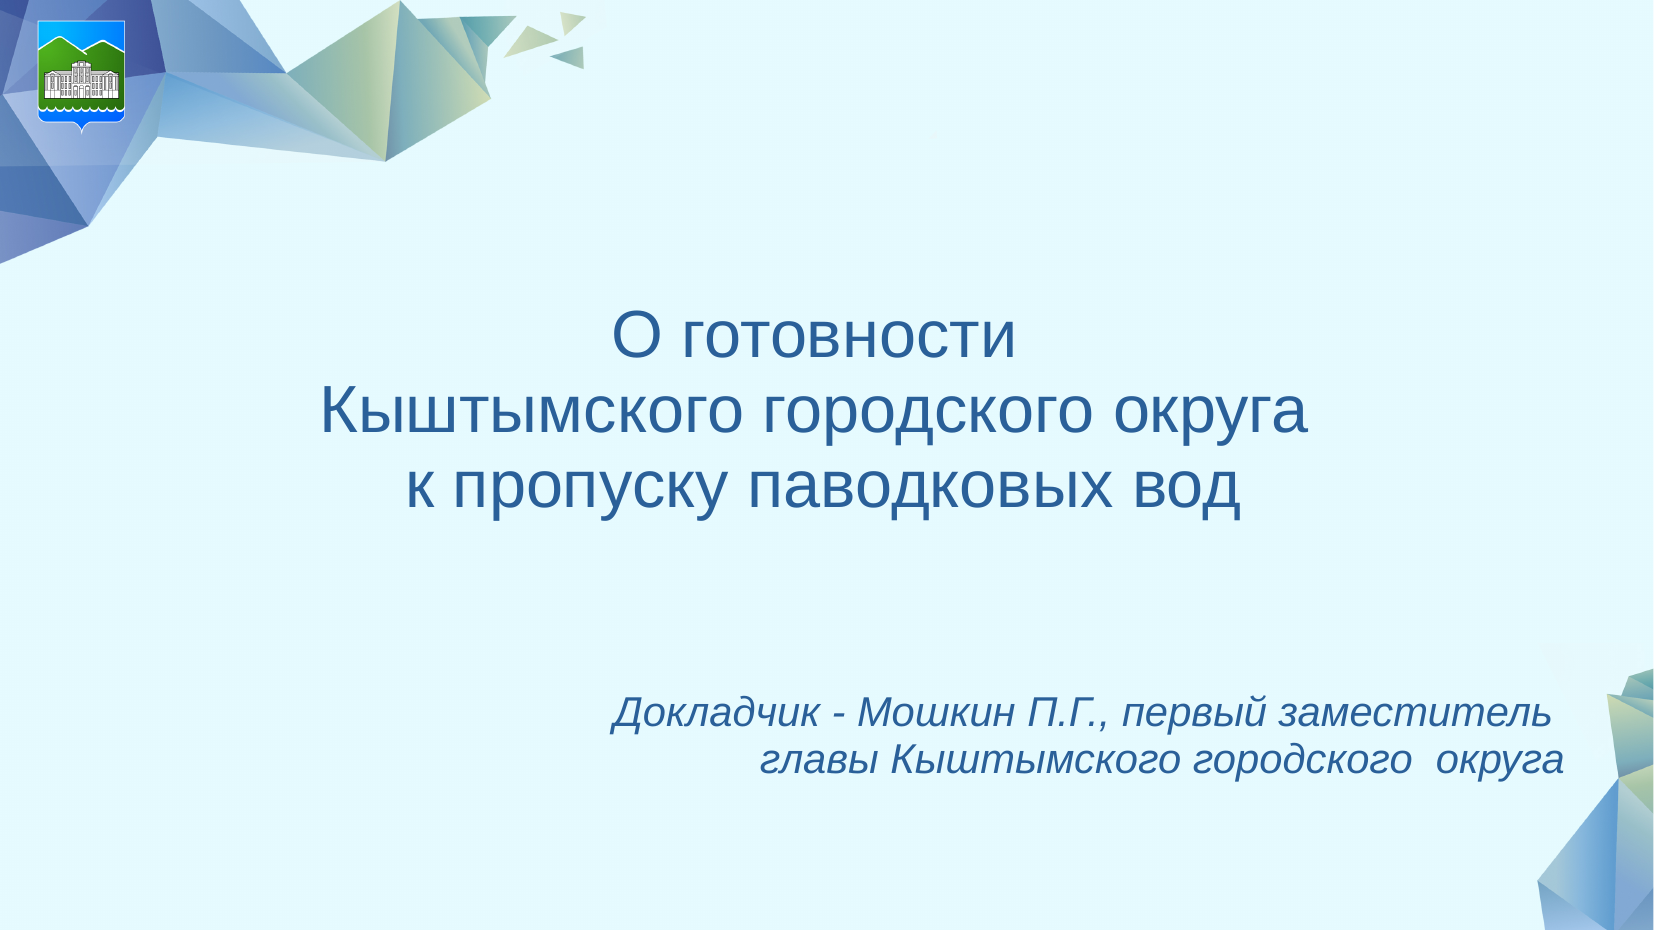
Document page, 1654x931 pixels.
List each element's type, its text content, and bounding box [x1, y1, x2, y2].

picture [0, 0, 1654, 931]
subtitle О готовности Кыштымского городского округа к пропуску паводковых вод Докладчик - Мошкин П.Г., первый заместитель главы Кыштымского городского округа [82, 297, 1565, 783]
